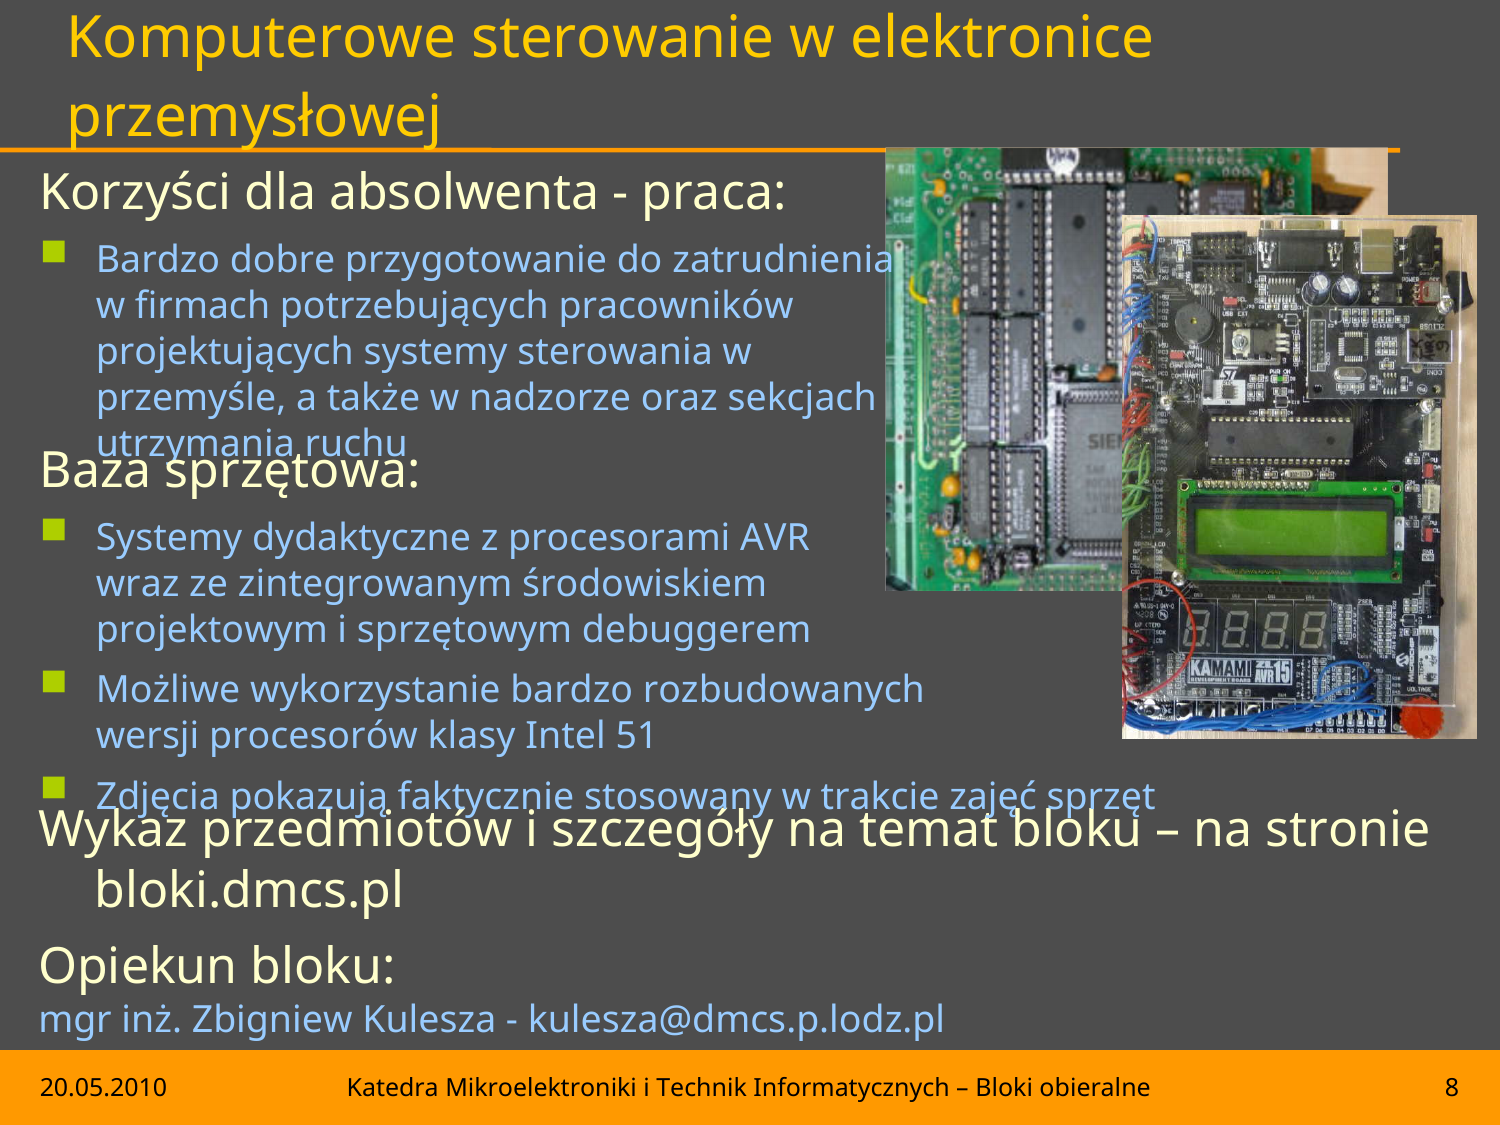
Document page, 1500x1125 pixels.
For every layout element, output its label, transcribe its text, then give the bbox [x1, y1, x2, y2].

list Baza sprzętowa: Systemy dydaktyczne z procesorami AVR wraz ze zintegrowanym środowiskiem projektowym i sprzętowym debuggerem Możliwe wykorzystanie bardzo rozbudowanych wersji procesorów klasy Intel 51 Zdjęcia pokazują faktycznie stosowany w trakcie zajęć sprzęt [25, 430, 1477, 849]
list Korzyści dla absolwenta - praca: Bardzo dobre przygotowanie do zatrudnienia w firmach potrzebujących pracowników projektujących systemy sterowania w przemyśle, a także w nadzorze oraz sekcjach utrzymania ruchu [24, 152, 945, 502]
title Komputerowe sterowanie w elektronice przemysłowej [52, 0, 1469, 153]
picture [945, 153, 1477, 739]
list Wykaz przedmiotów i szczegóły na temat bloku – na stronie bloki.dmcs.pl Opiekun bloku: mgr inż. Zbigniew Kulesza - kulesza@dmcs.p.lodz.pl [23, 789, 1462, 1029]
